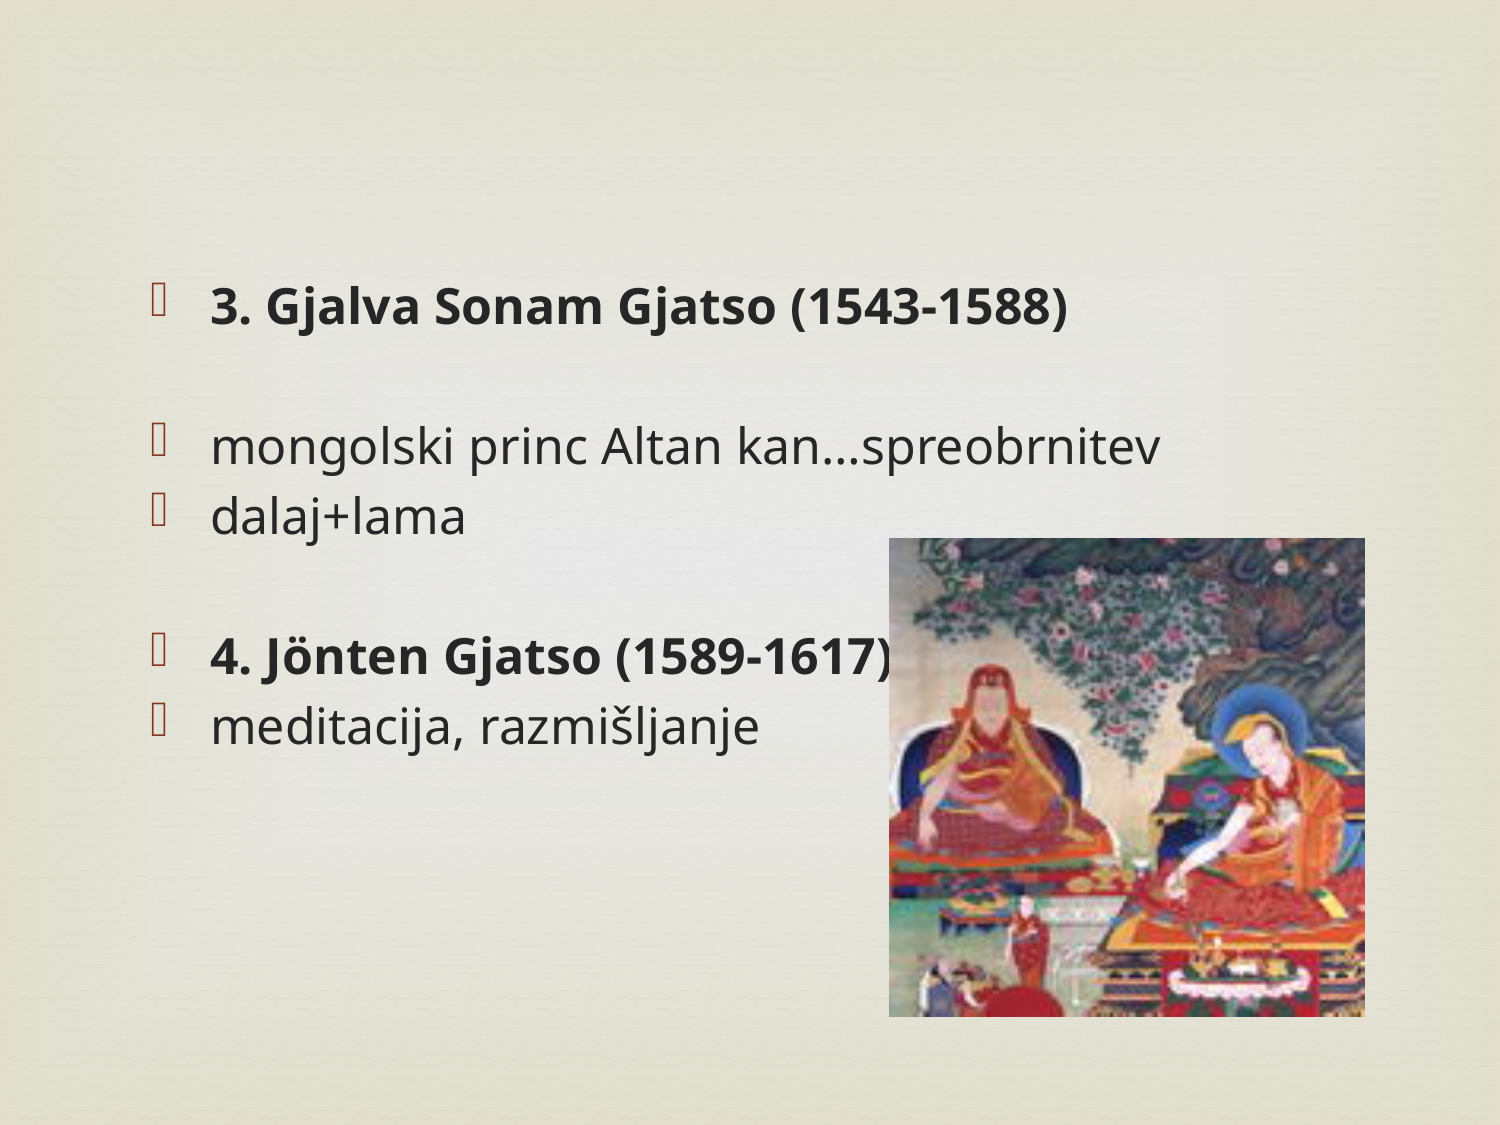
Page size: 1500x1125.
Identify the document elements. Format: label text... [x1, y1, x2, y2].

text_box 3. Gjalva Sonam Gjatso (1543-1588) mongolski princ Altan kan…spreobrnitev dalaj+lama 4. Jönten Gjatso (1589-1617) meditacija, razmišljanje [135, 267, 1407, 943]
picture [889, 538, 1365, 1017]
